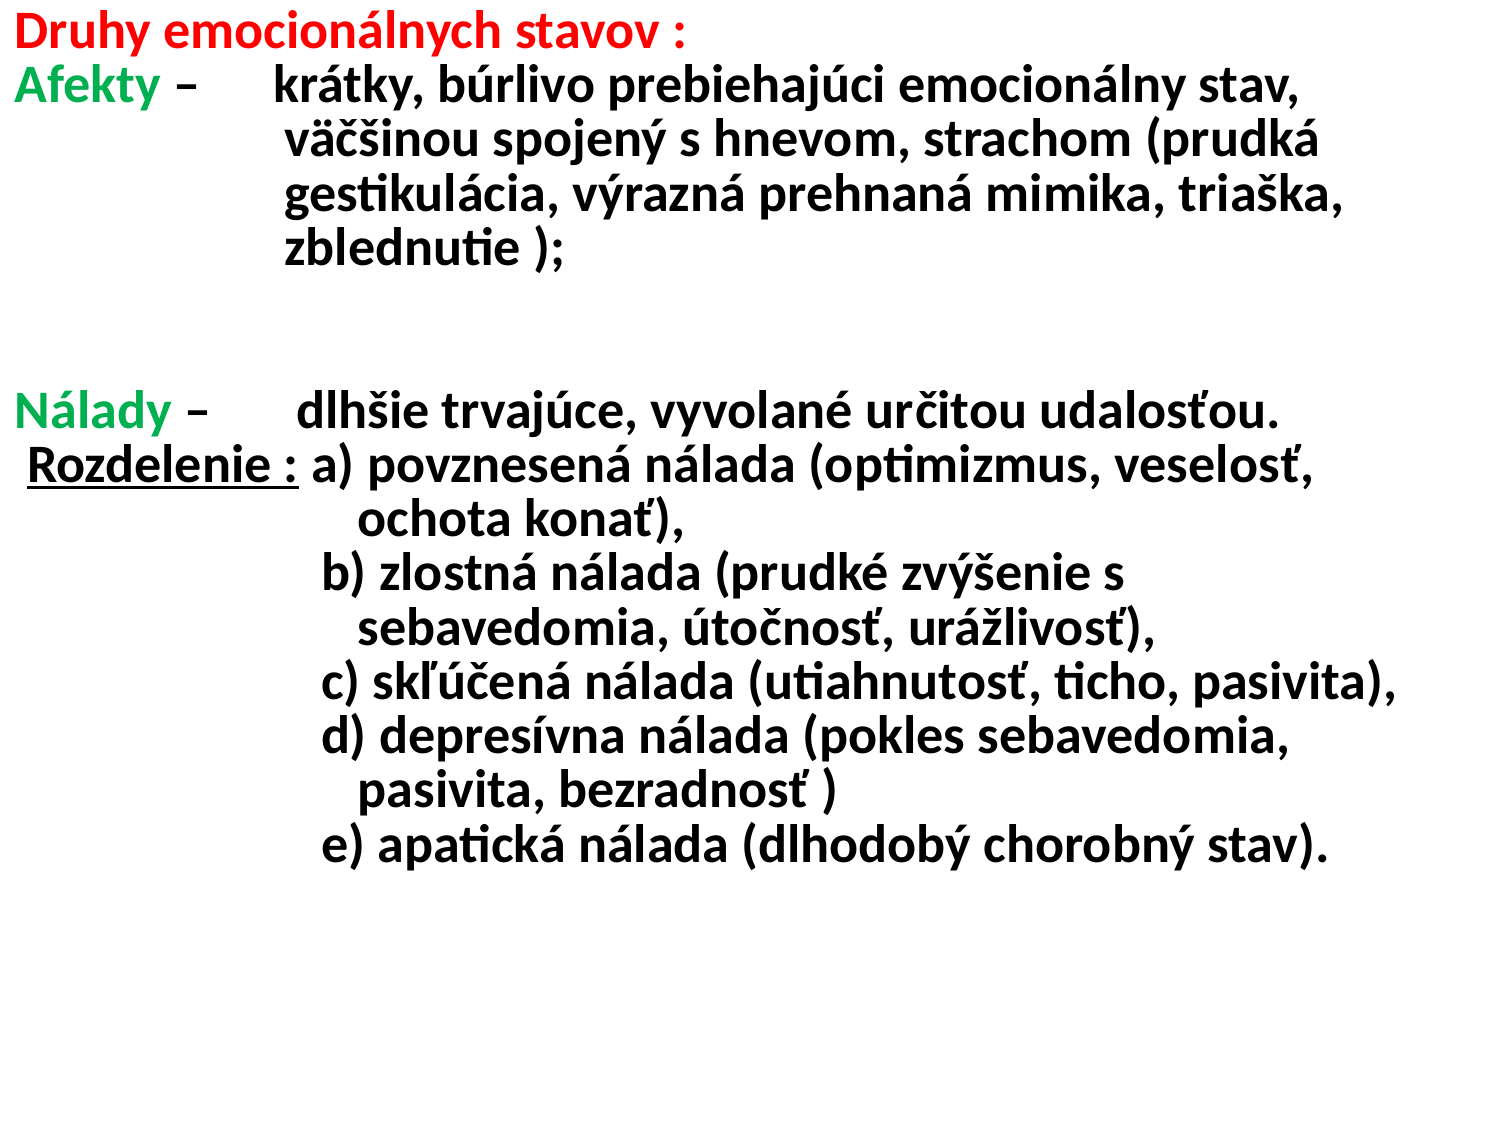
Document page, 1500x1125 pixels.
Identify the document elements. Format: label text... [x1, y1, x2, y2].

text_box Druhy emocionálnych stavov : Afekty – krátky, búrlivo prebiehajúci emocionálny stav, väčšinou spojený s hnevom, strachom (prudká gestikulácia, výrazná prehnaná mimika, triaška, zblednutie ); Nálady – dlhšie trvajúce, vyvolané určitou udalosťou. Rozdelenie : a) povznesená nálada (optimizmus, veselosť, ochota konať), b) zlostná nálada (prudké zvýšenie s sebavedomia, útočnosť, urážlivosť), c) skľúčená nálada (utiahnutosť, ticho, pasivita), d) depresívna nálada (pokles sebavedomia, pasivita, bezradnosť ) e) apatická nálada (dlhodobý chorobný stav). [0, 0, 1500, 938]
